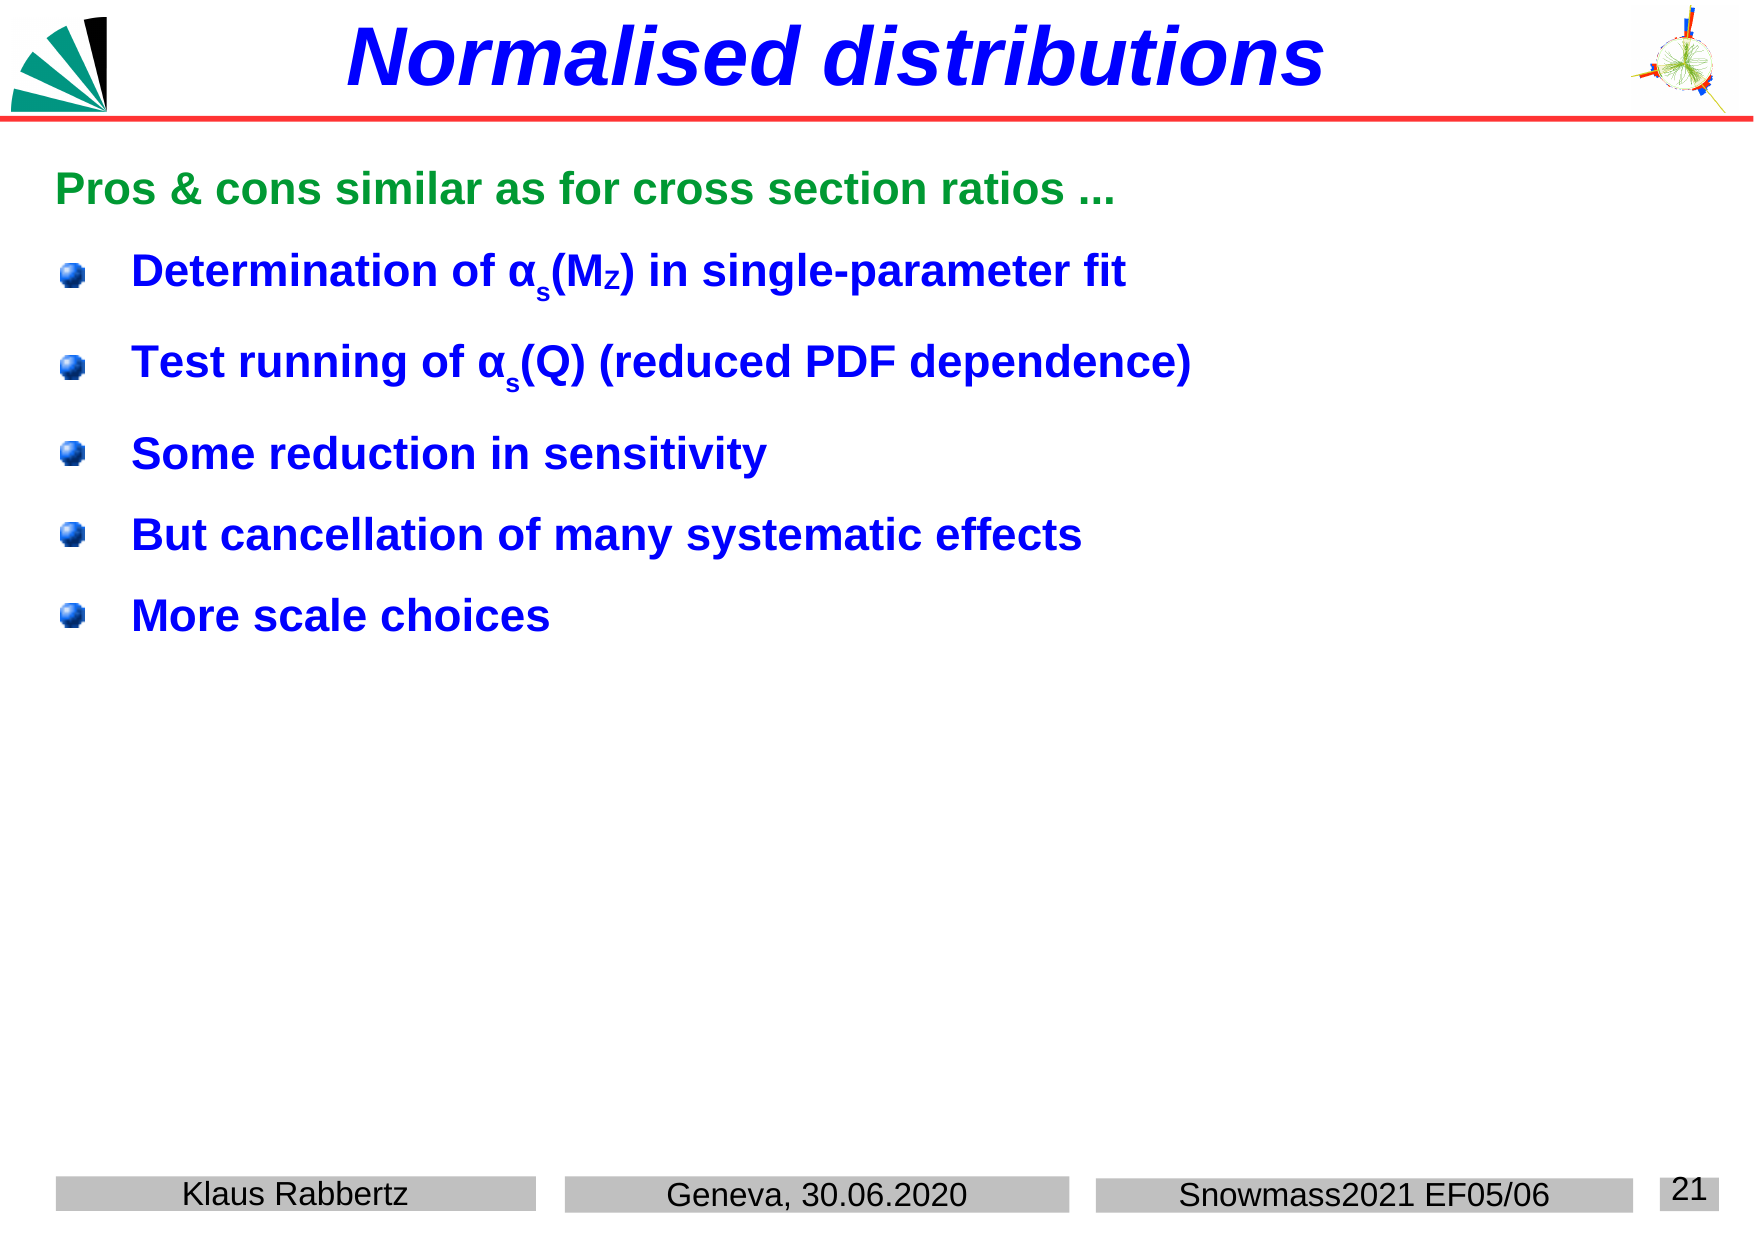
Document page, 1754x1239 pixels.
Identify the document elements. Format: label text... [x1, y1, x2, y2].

list Determination of αs(MZ) in single-parameter fit Test running of αs(Q) (reduced PDF dependence) Some reduction in sensitivity But cancellation of many systematic effects More scale choices [48, 244, 1691, 646]
title Normalised distributions [129, 0, 1545, 114]
picture [1631, 5, 1739, 113]
list Pros & cons similar as for cross section ratios ... [54, 163, 1697, 224]
picture [11, 17, 107, 113]
